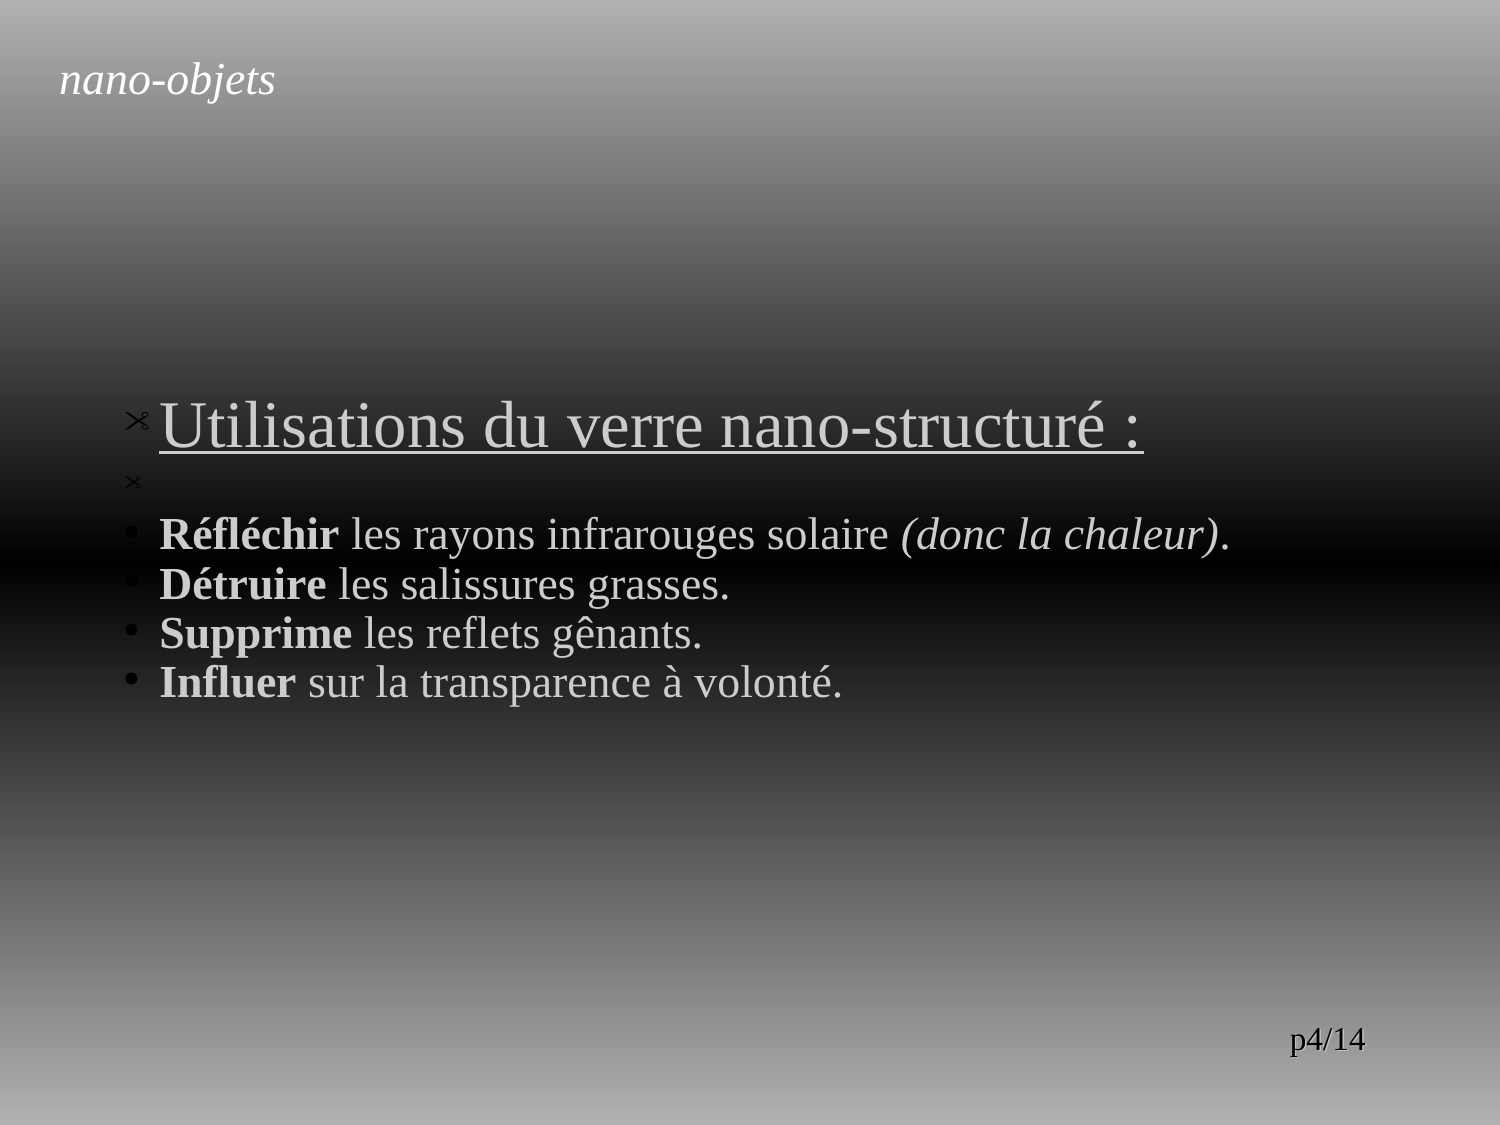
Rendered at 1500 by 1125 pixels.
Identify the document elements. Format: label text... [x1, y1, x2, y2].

text_box Utilisations du verre nano-structuré : Réfléchir les rayons infrarouges solaire (donc la chaleur). Détruire les salissures grasses. Supprime les reflets gênants. Influer sur la transparence à volonté. [53, 389, 1302, 708]
text_box p4/14 [1274, 1012, 1381, 1066]
text_box nano-objets [59, 54, 347, 105]
